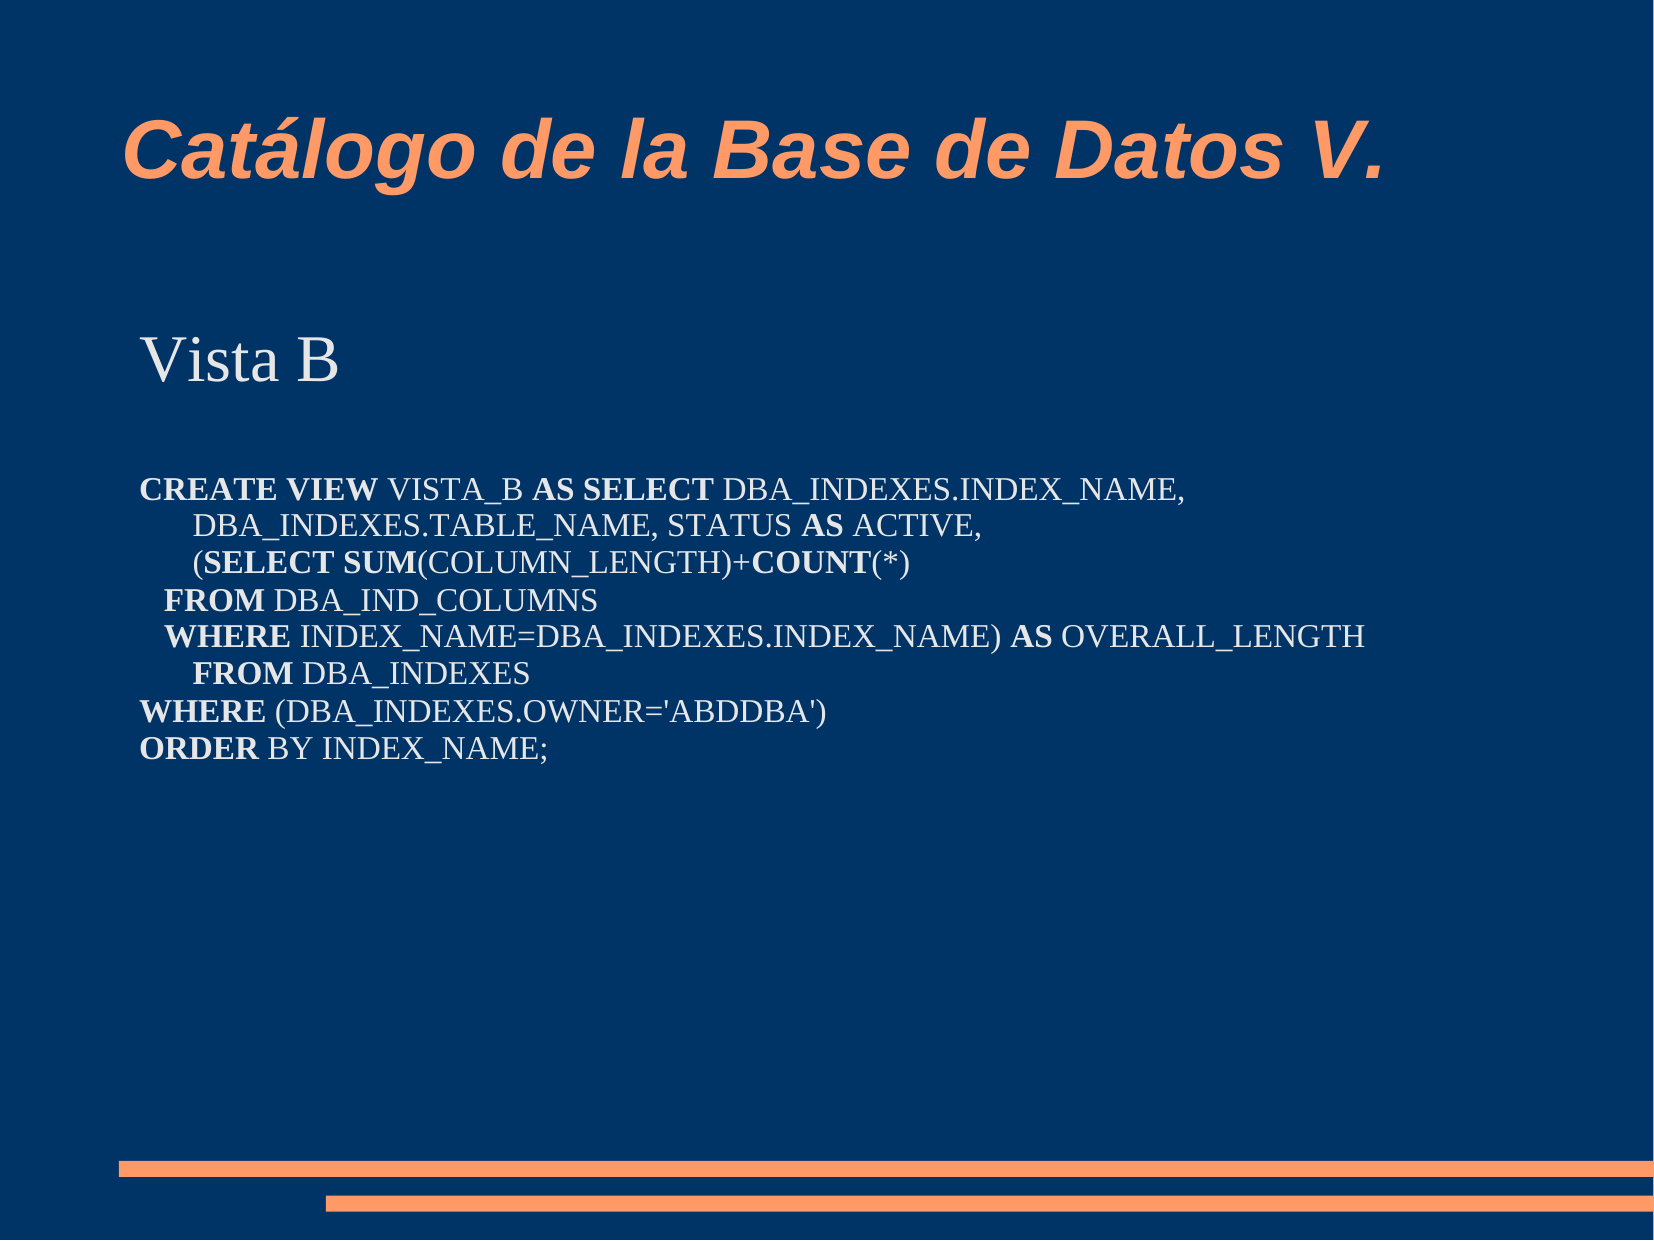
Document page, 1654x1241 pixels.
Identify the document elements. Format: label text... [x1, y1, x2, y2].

list Vista B CREATE VIEW VISTA_B AS SELECT DBA_INDEXES.INDEX_NAME, DBA_INDEXES.TABLE_NAME, STATUS AS ACTIVE, (SELECT SUM(COLUMN_LENGTH)+COUNT(*) FROM DBA_IND_COLUMNS WHERE INDEX_NAME=DBA_INDEXES.INDEX_NAME) AS OVERALL_LENGTH FROM DBA_INDEXES WHERE (DBA_INDEXES.OWNER='ABDDBA') ORDER BY INDEX_NAME; [121, 322, 1561, 1118]
title Catálogo de la Base de Datos V. [121, 53, 1534, 247]
